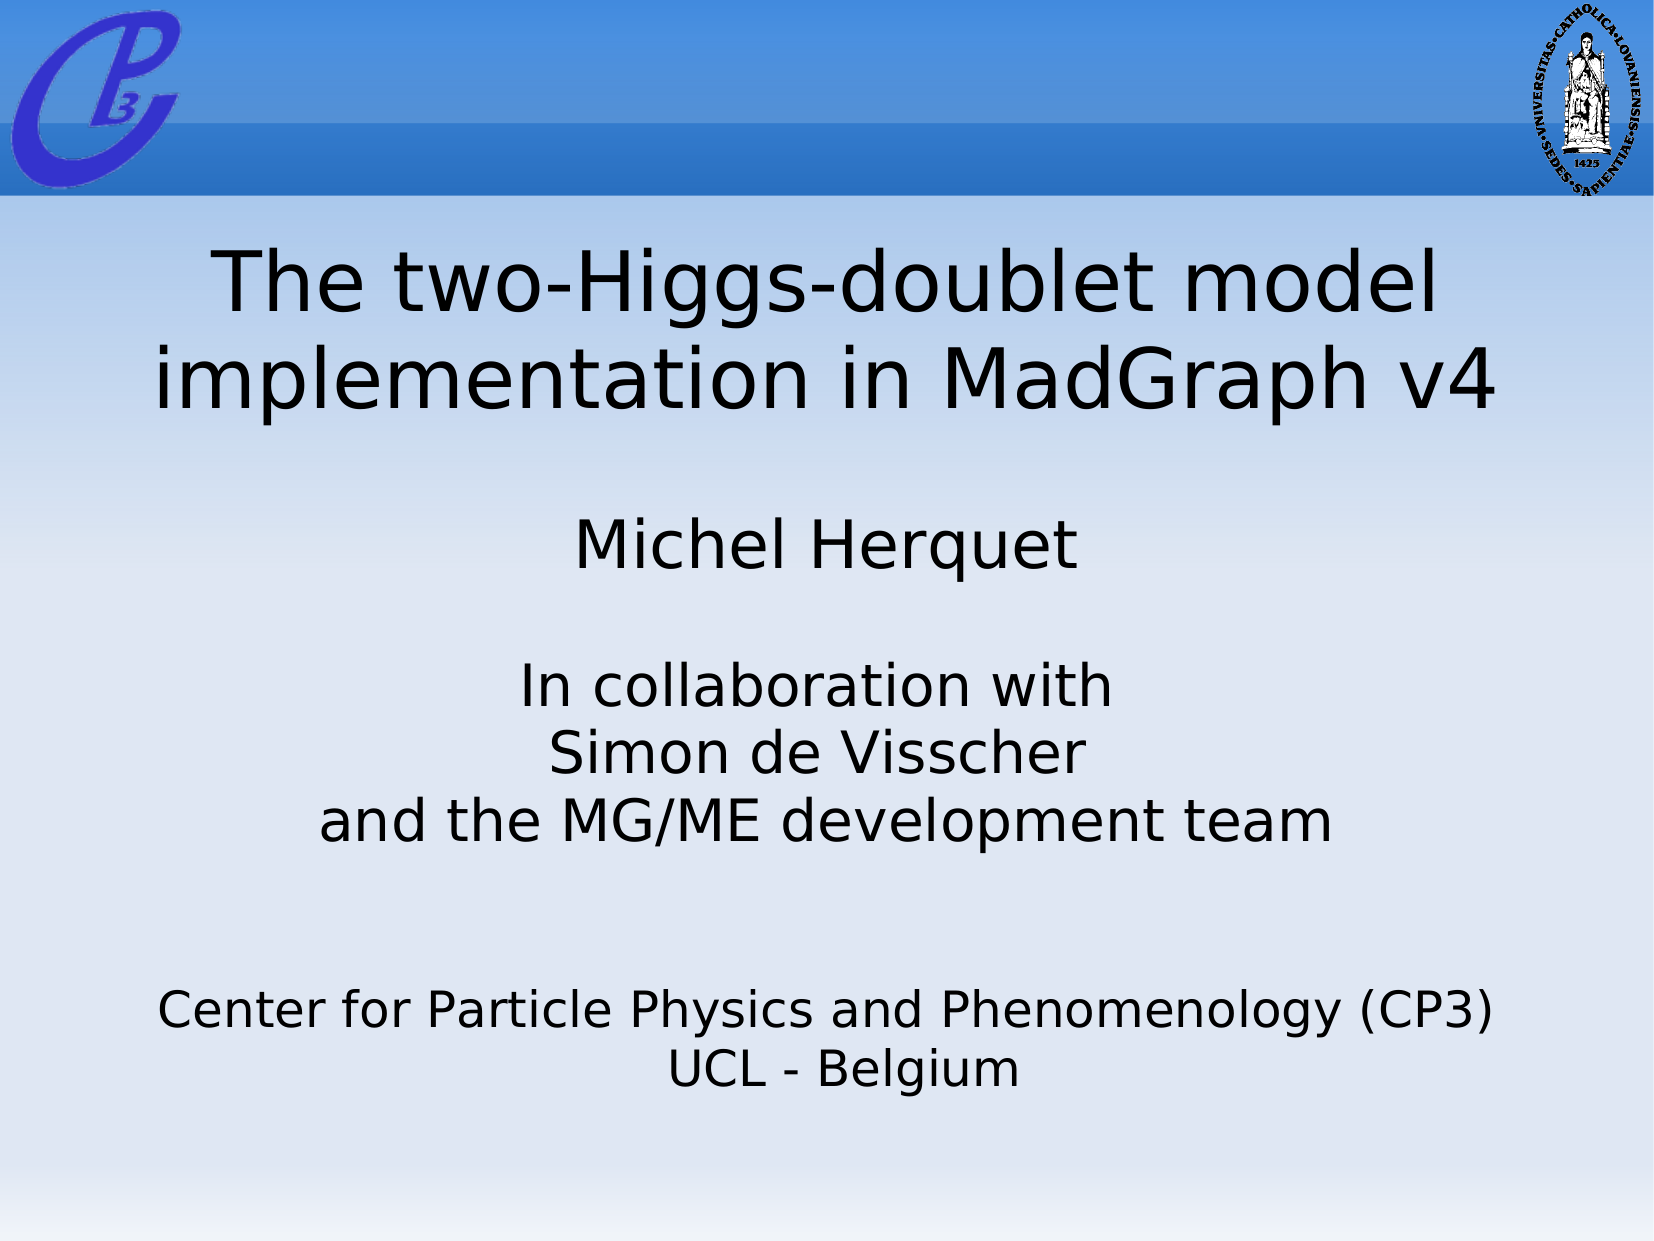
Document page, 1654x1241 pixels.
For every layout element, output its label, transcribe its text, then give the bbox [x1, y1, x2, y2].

subtitle The two-Higgs-doublet model implementation in MadGraph v4 Michel Herquet In collaboration with Simon de Visscher and the MG/ME development team Center for Particle Physics and Phenomenology (CP3) UCL - Belgium [82, 234, 1571, 1224]
picture [0, 0, 1654, 1241]
